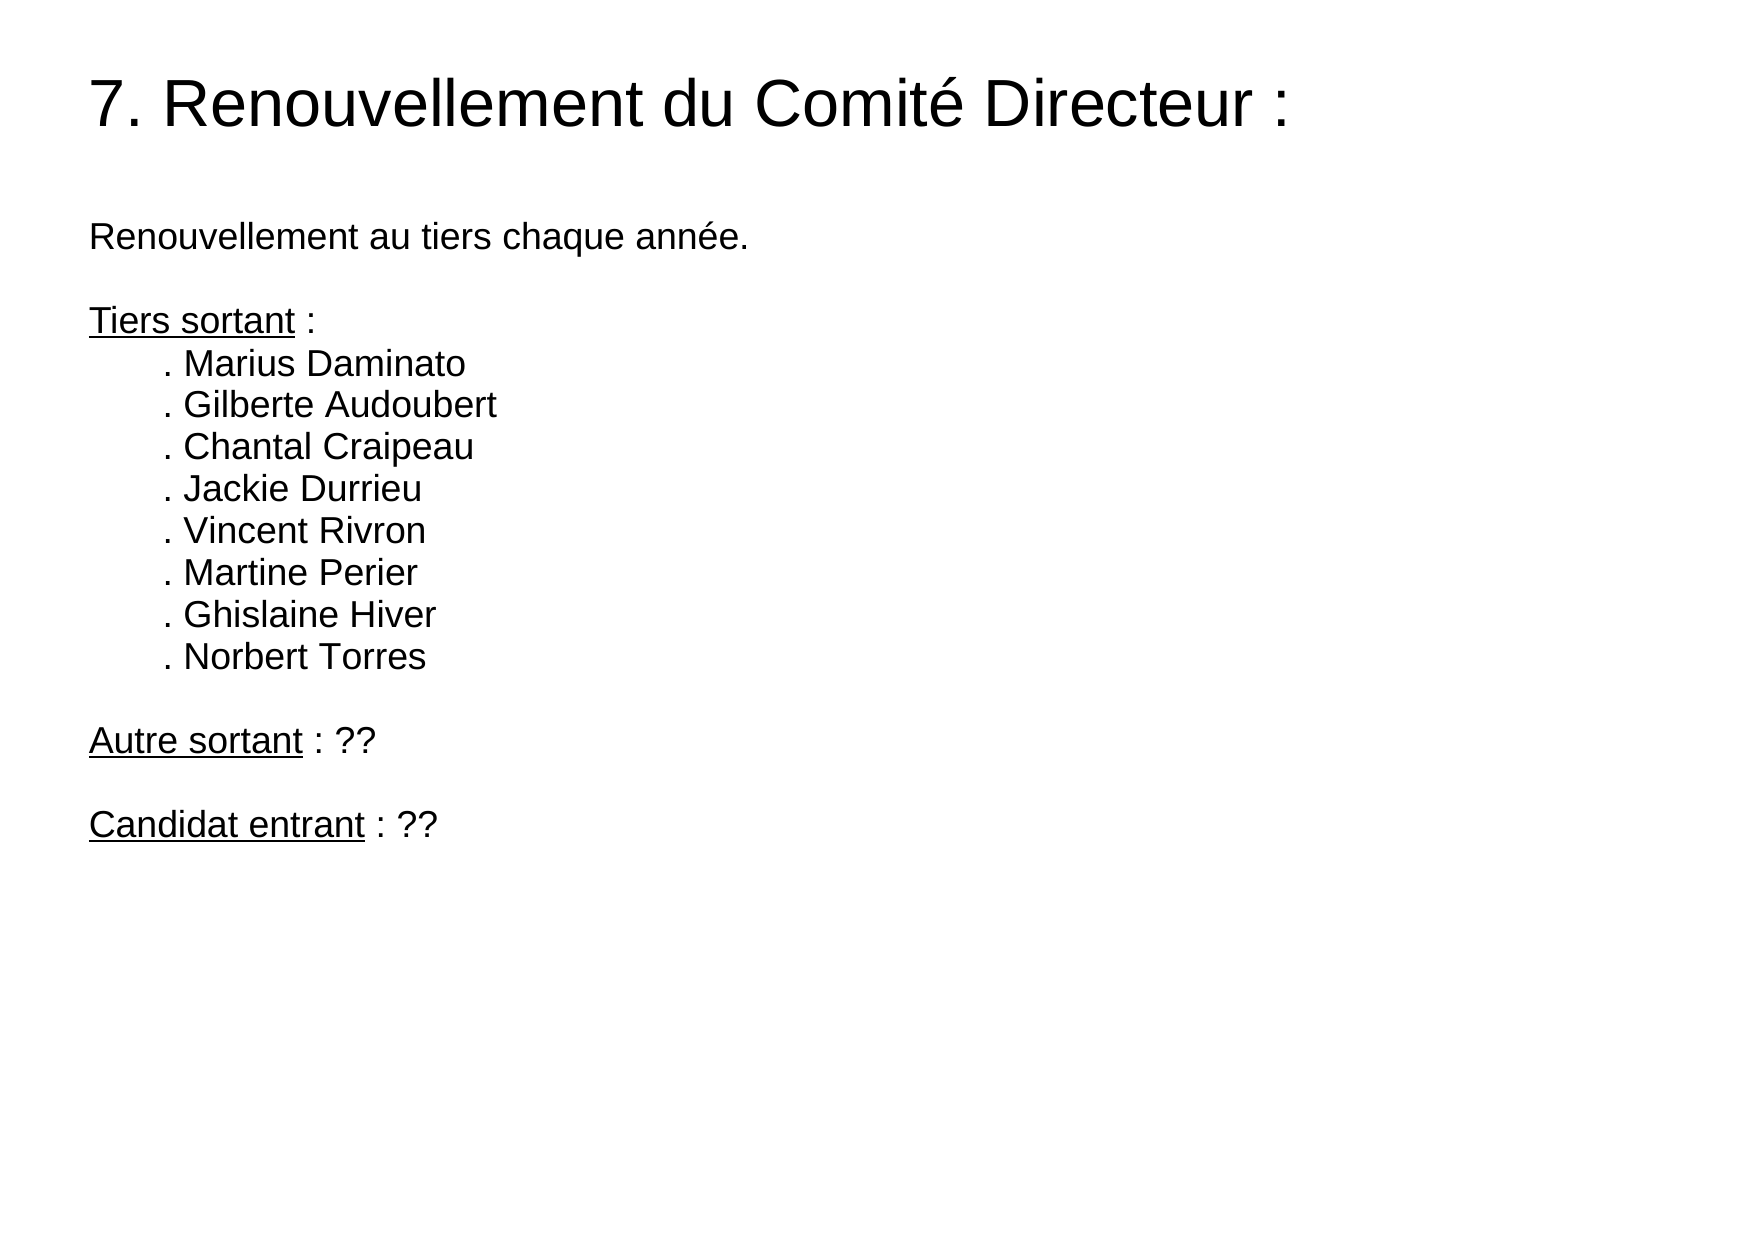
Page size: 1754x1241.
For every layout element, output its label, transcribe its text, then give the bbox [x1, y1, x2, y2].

text_box 7. Renouvellement du Comité Directeur : Renouvellement au tiers chaque année. Tiers sortant : . Marius Daminato . Gilberte Audoubert . Chantal Craipeau . Jackie Durrieu . Vincent Rivron . Martine Perier . Ghislaine Hiver . Norbert Torres Autre sortant : ?? Candidat entrant : ?? [73, 59, 1695, 854]
